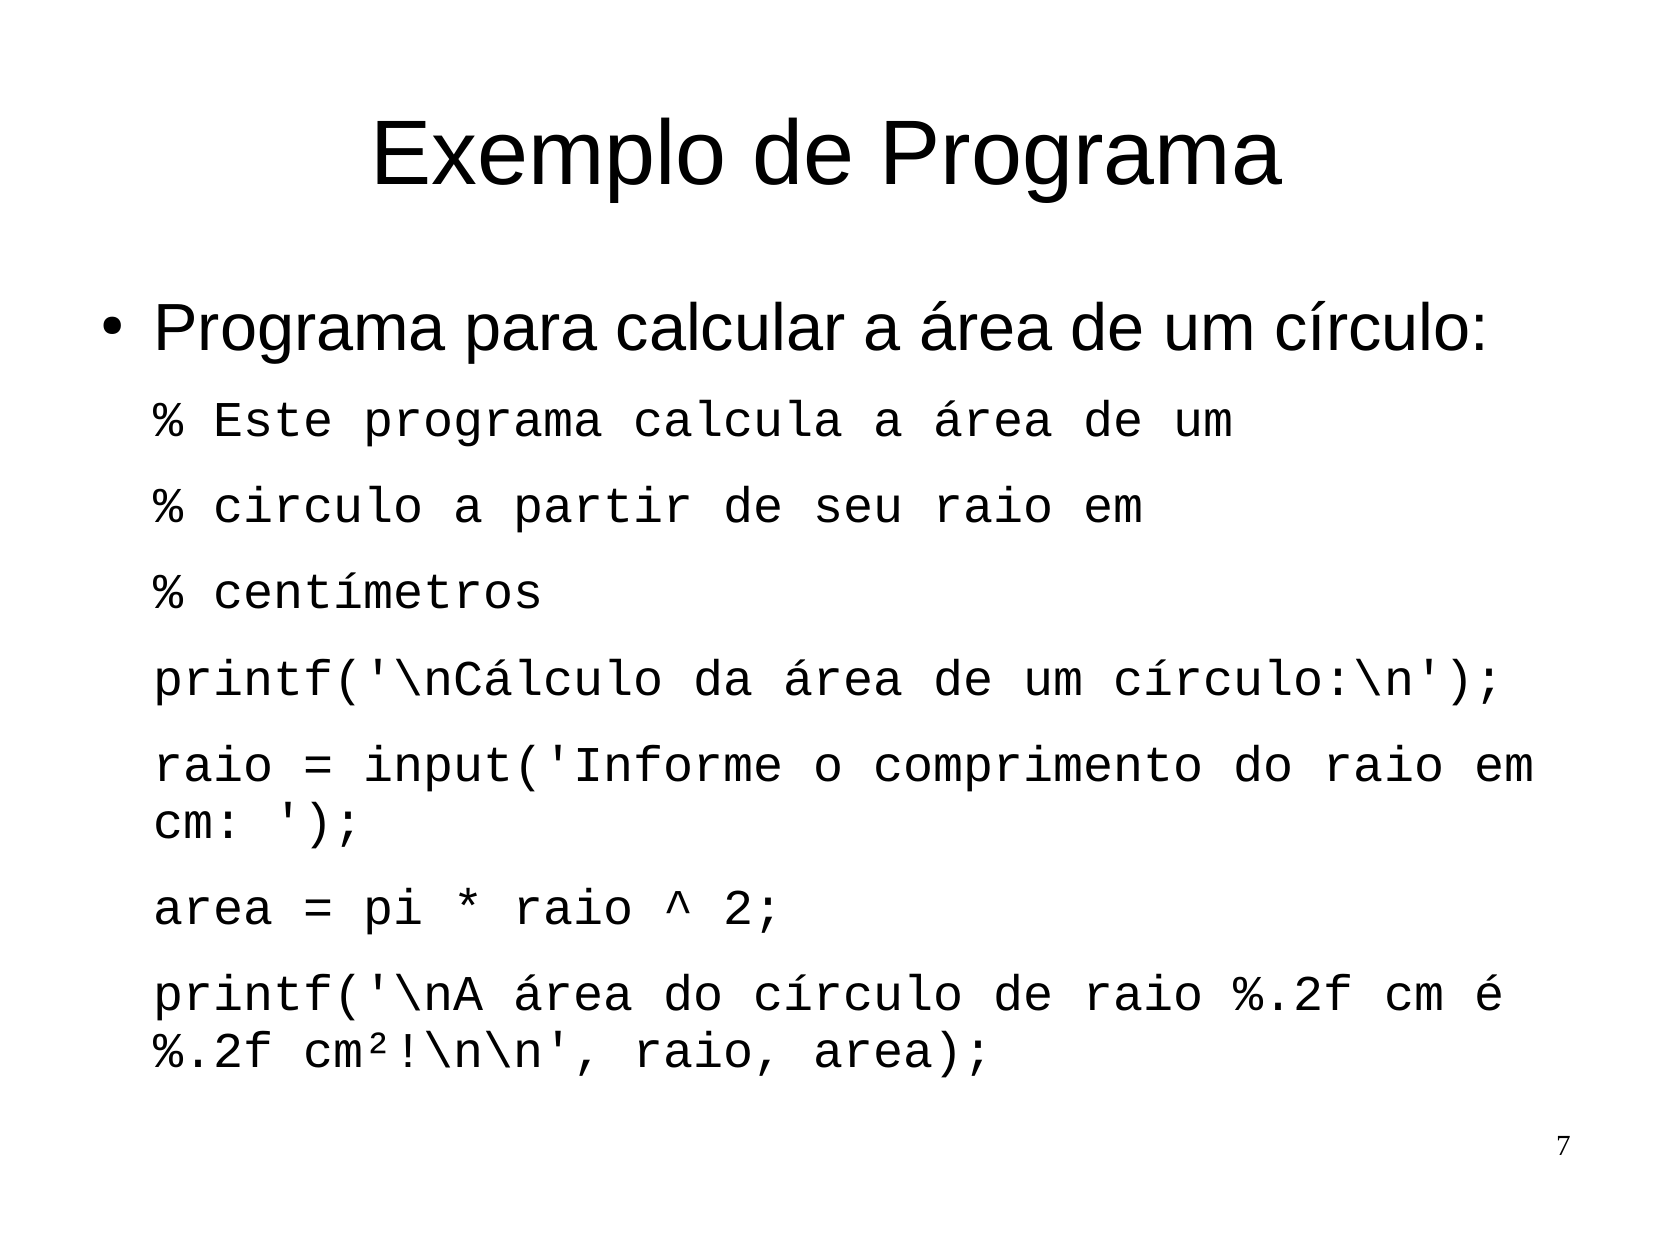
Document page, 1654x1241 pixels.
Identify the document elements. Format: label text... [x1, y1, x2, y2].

list Programa para calcular a área de um círculo: % Este programa calcula a área de um % circulo a partir de seu raio em % centímetros printf('\nCálculo da área de um círculo:\n'); raio = input('Informe o comprimento do raio em cm: '); area = pi * raio ^ 2; printf('\nA área do círculo de raio %.2f cm é %.2f cm²!\n\n', raio, area); [82, 290, 1571, 1158]
title Exemplo de Programa [82, 49, 1571, 257]
